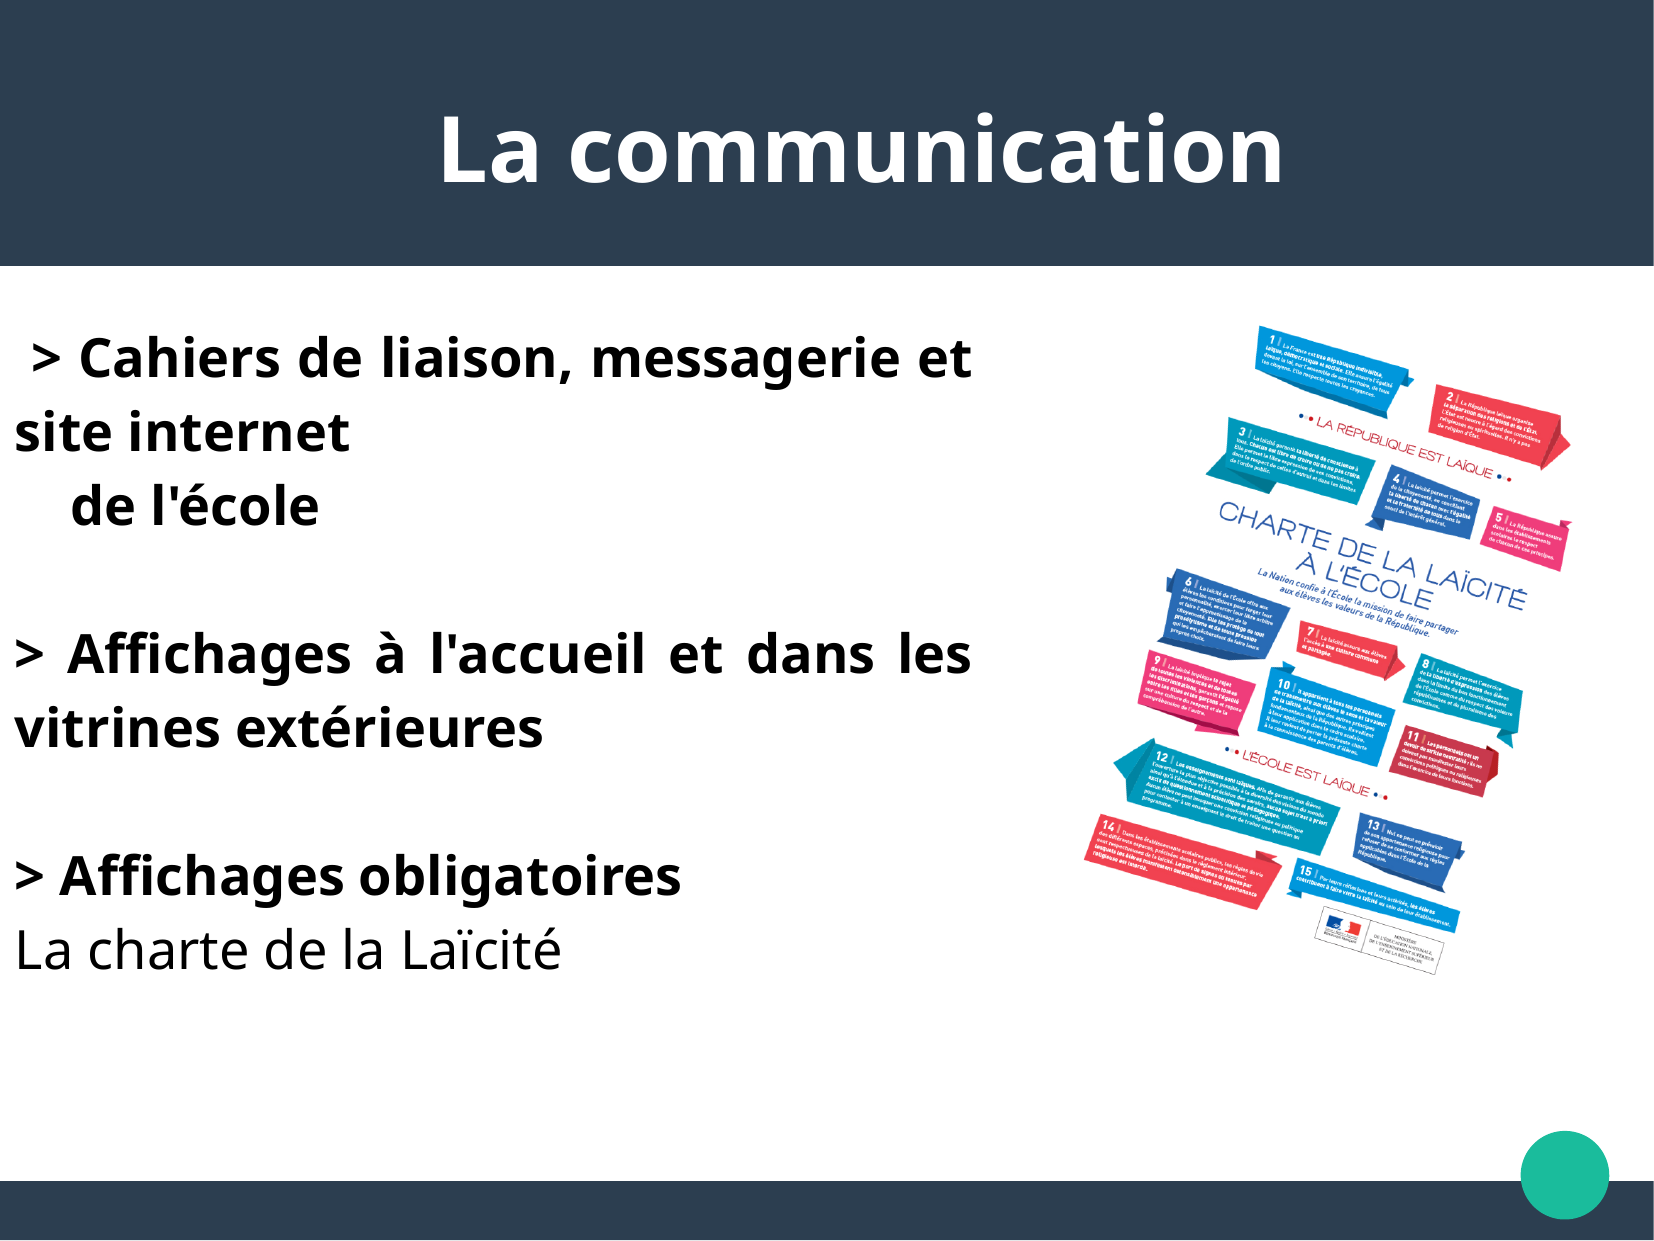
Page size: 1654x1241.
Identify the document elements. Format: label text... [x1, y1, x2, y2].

title La communication [283, 67, 1441, 225]
picture [1056, 303, 1630, 993]
text_box > Cahiers de liaison, messagerie et site internet de l'école > Affichages à l'accueil et dans les vitrines extérieures > Affichages obligatoires La charte de la Laïcité [0, 312, 1070, 928]
